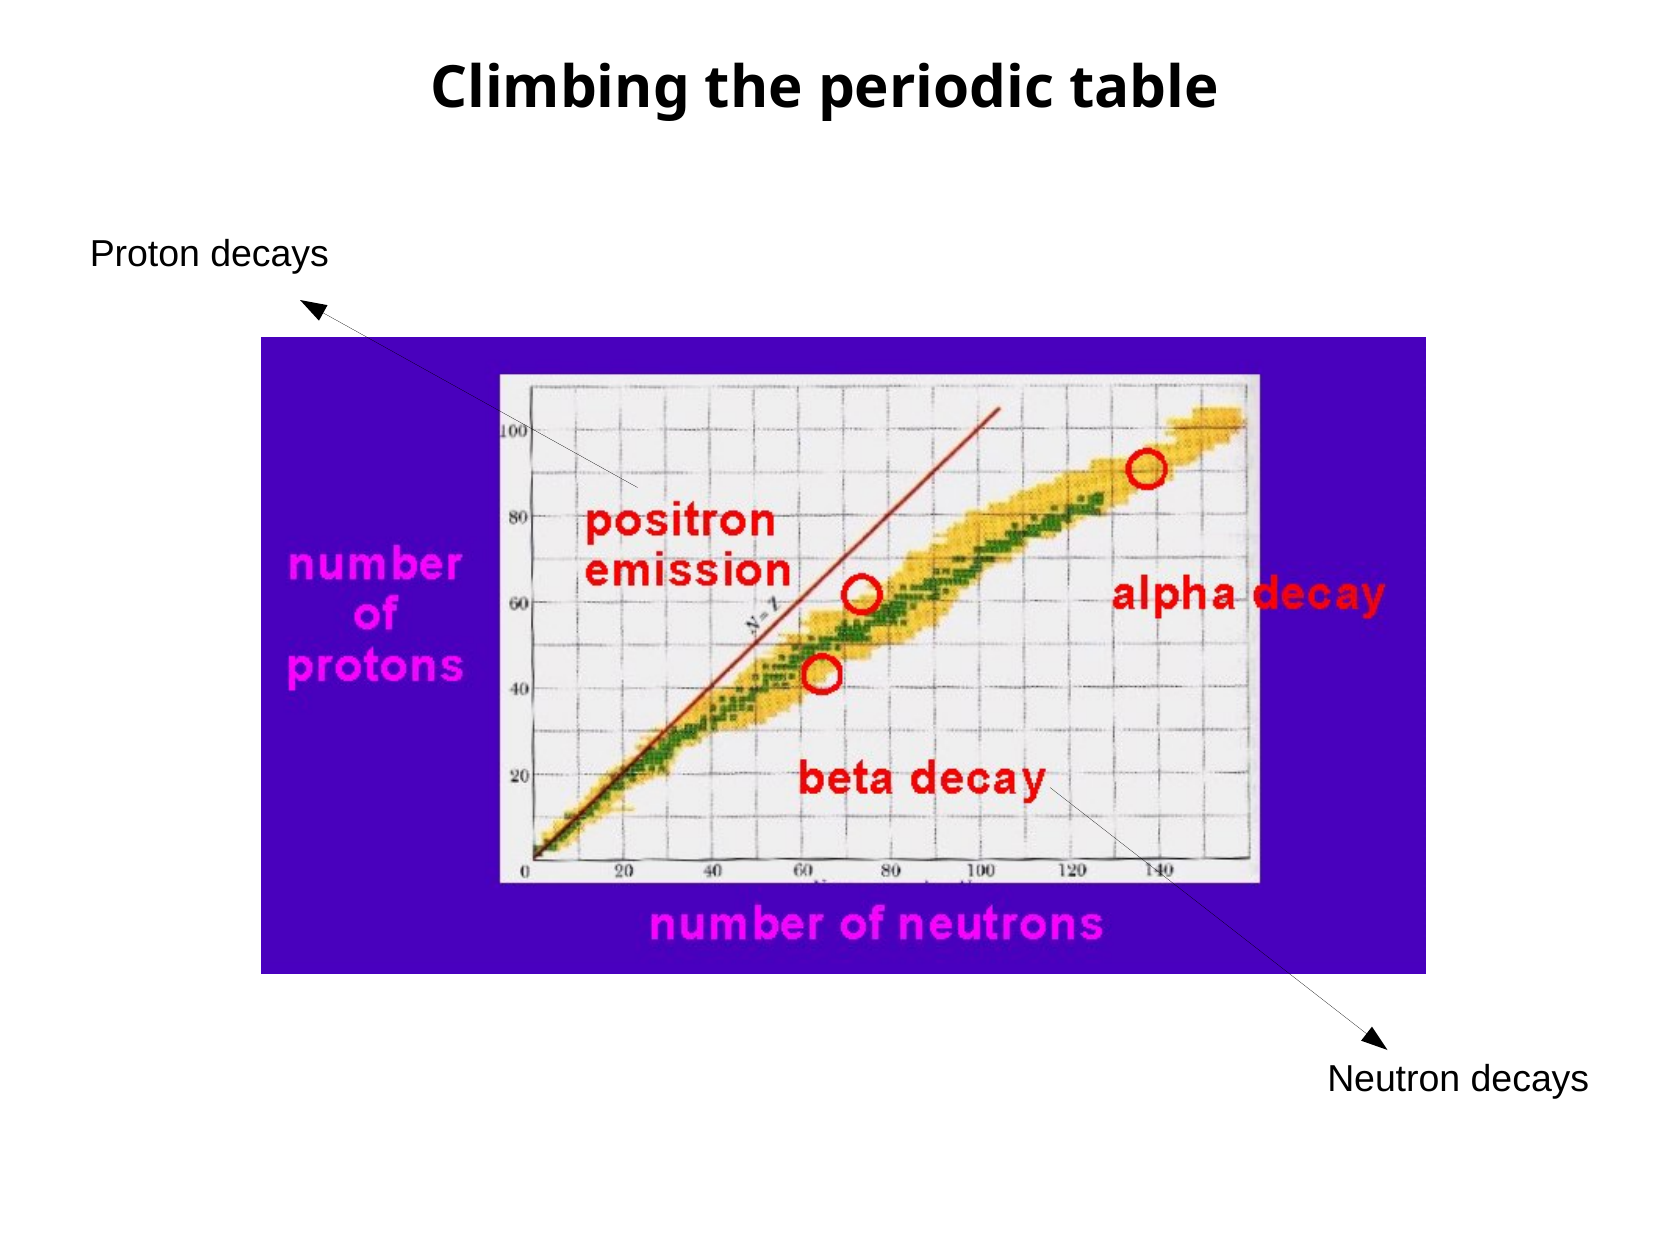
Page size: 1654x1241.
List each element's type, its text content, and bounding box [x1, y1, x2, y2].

text_box Climbing the periodic table [262, 37, 1388, 134]
picture [261, 337, 1426, 974]
text_box Proton decays [75, 225, 344, 282]
text_box Neutron decays [1312, 1050, 1605, 1107]
